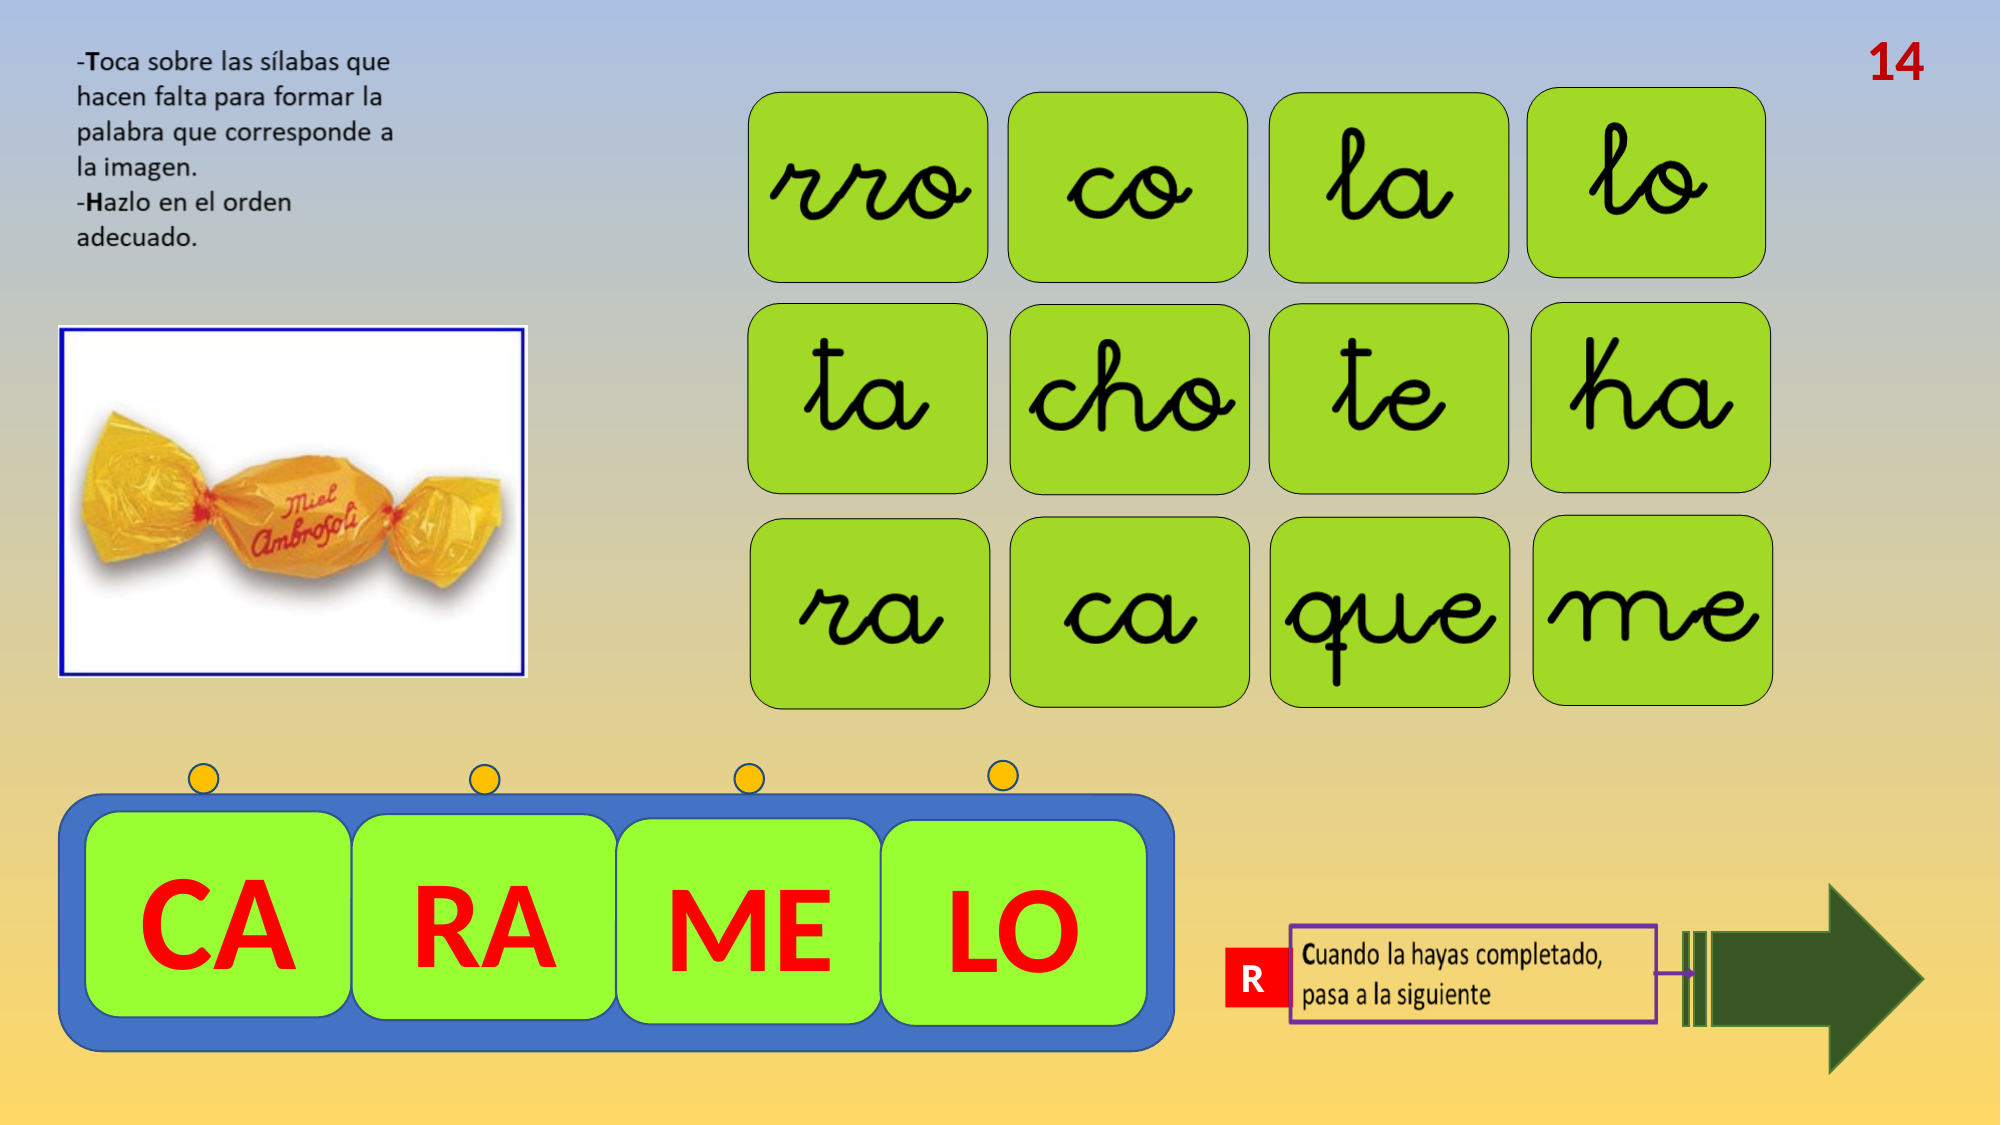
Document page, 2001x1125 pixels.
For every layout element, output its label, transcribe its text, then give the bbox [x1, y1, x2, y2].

picture [1009, 516, 1251, 708]
text_box ME [616, 818, 882, 1025]
picture [58, 34, 431, 272]
text_box LO [880, 819, 1147, 1026]
text_box [58, 764, 1175, 1052]
text_box CA [85, 811, 352, 1018]
text_box RA [351, 814, 617, 1021]
text_box R [1225, 947, 1285, 1008]
picture [747, 302, 989, 495]
picture [1532, 514, 1774, 707]
picture [1268, 303, 1510, 495]
picture [1285, 922, 1707, 1035]
picture [1007, 91, 1249, 284]
picture [1530, 301, 1772, 494]
picture [1009, 303, 1251, 496]
picture [58, 325, 528, 678]
picture [1269, 516, 1511, 709]
text_box [988, 760, 1018, 791]
text_box [1711, 885, 1924, 1073]
picture [1268, 92, 1510, 284]
picture [1526, 86, 1767, 279]
text_box 14 [1851, 14, 1979, 100]
picture [747, 91, 989, 284]
picture [749, 518, 991, 710]
